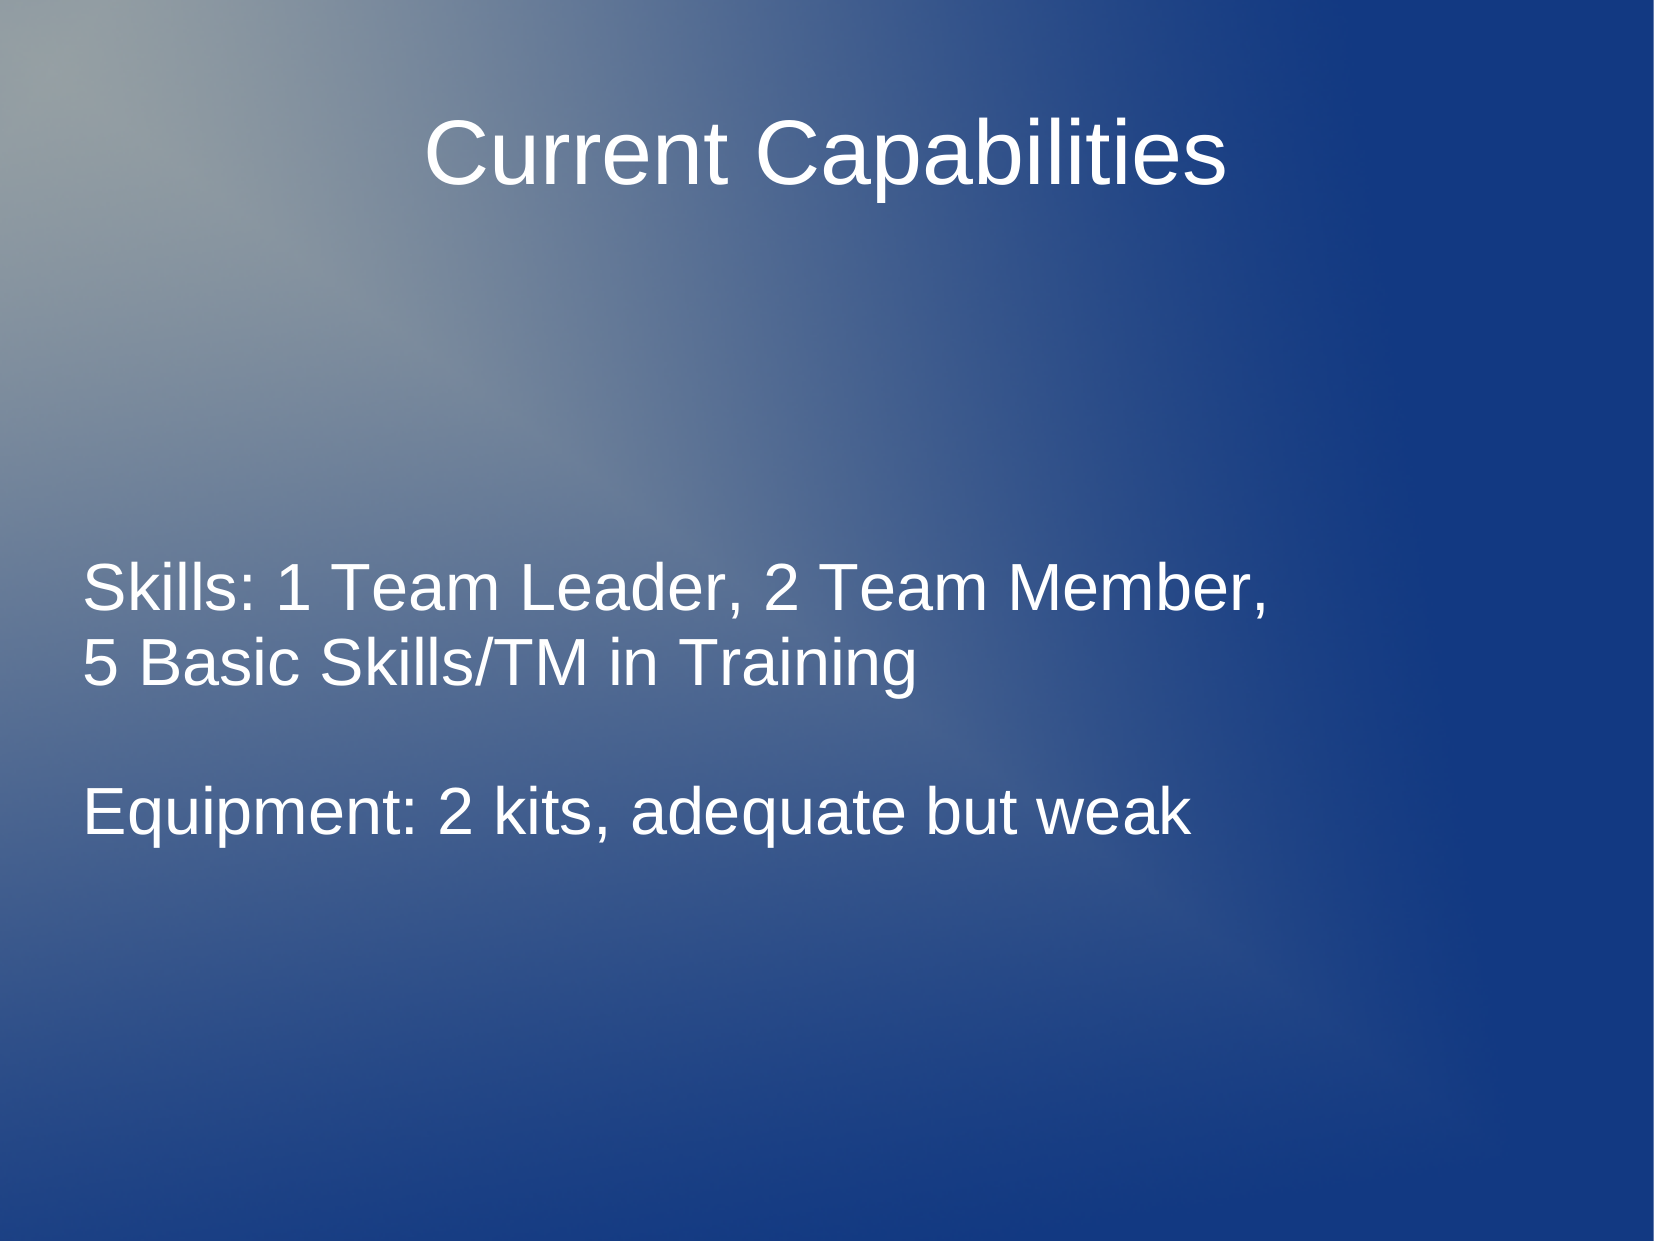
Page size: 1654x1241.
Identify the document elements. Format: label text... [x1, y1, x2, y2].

picture [0, 0, 1654, 1241]
title Current Capabilities [82, 56, 1571, 250]
subtitle Skills: 1 Team Leader, 2 Team Member, 5 Basic Skills/TM in Training Equipment: 2 kits, adequate but weak [82, 297, 1571, 1102]
